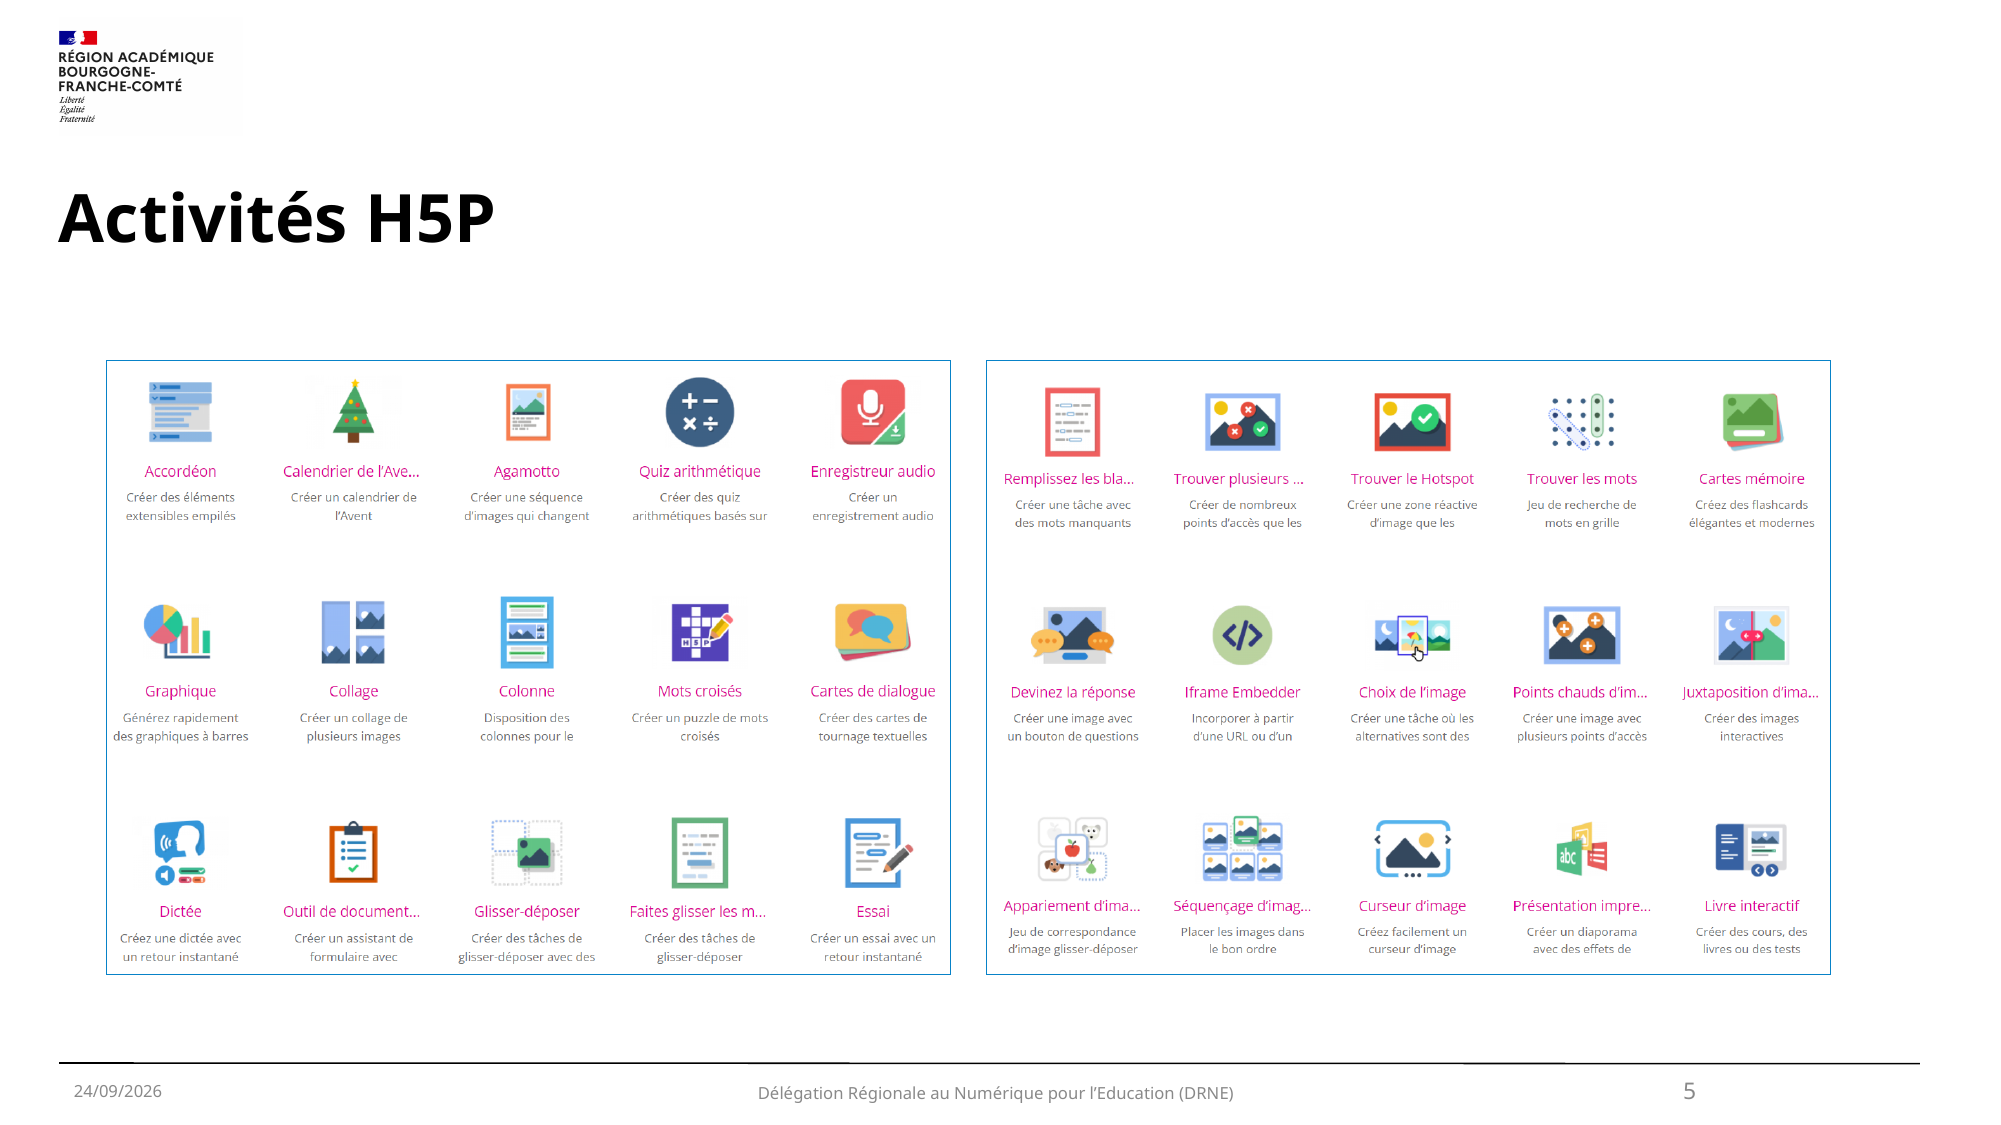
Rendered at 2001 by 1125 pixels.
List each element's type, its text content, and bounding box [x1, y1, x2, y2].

text_box 29/10/2024 [59, 1062, 295, 1122]
title Activités H5P [59, 147, 1919, 295]
picture [106, 360, 951, 975]
text_box Délégation Régionale au Numérique pour l’Education (DRNE) [546, 1063, 1432, 1122]
picture [986, 360, 1831, 975]
text_box 5 [1683, 1062, 1919, 1122]
